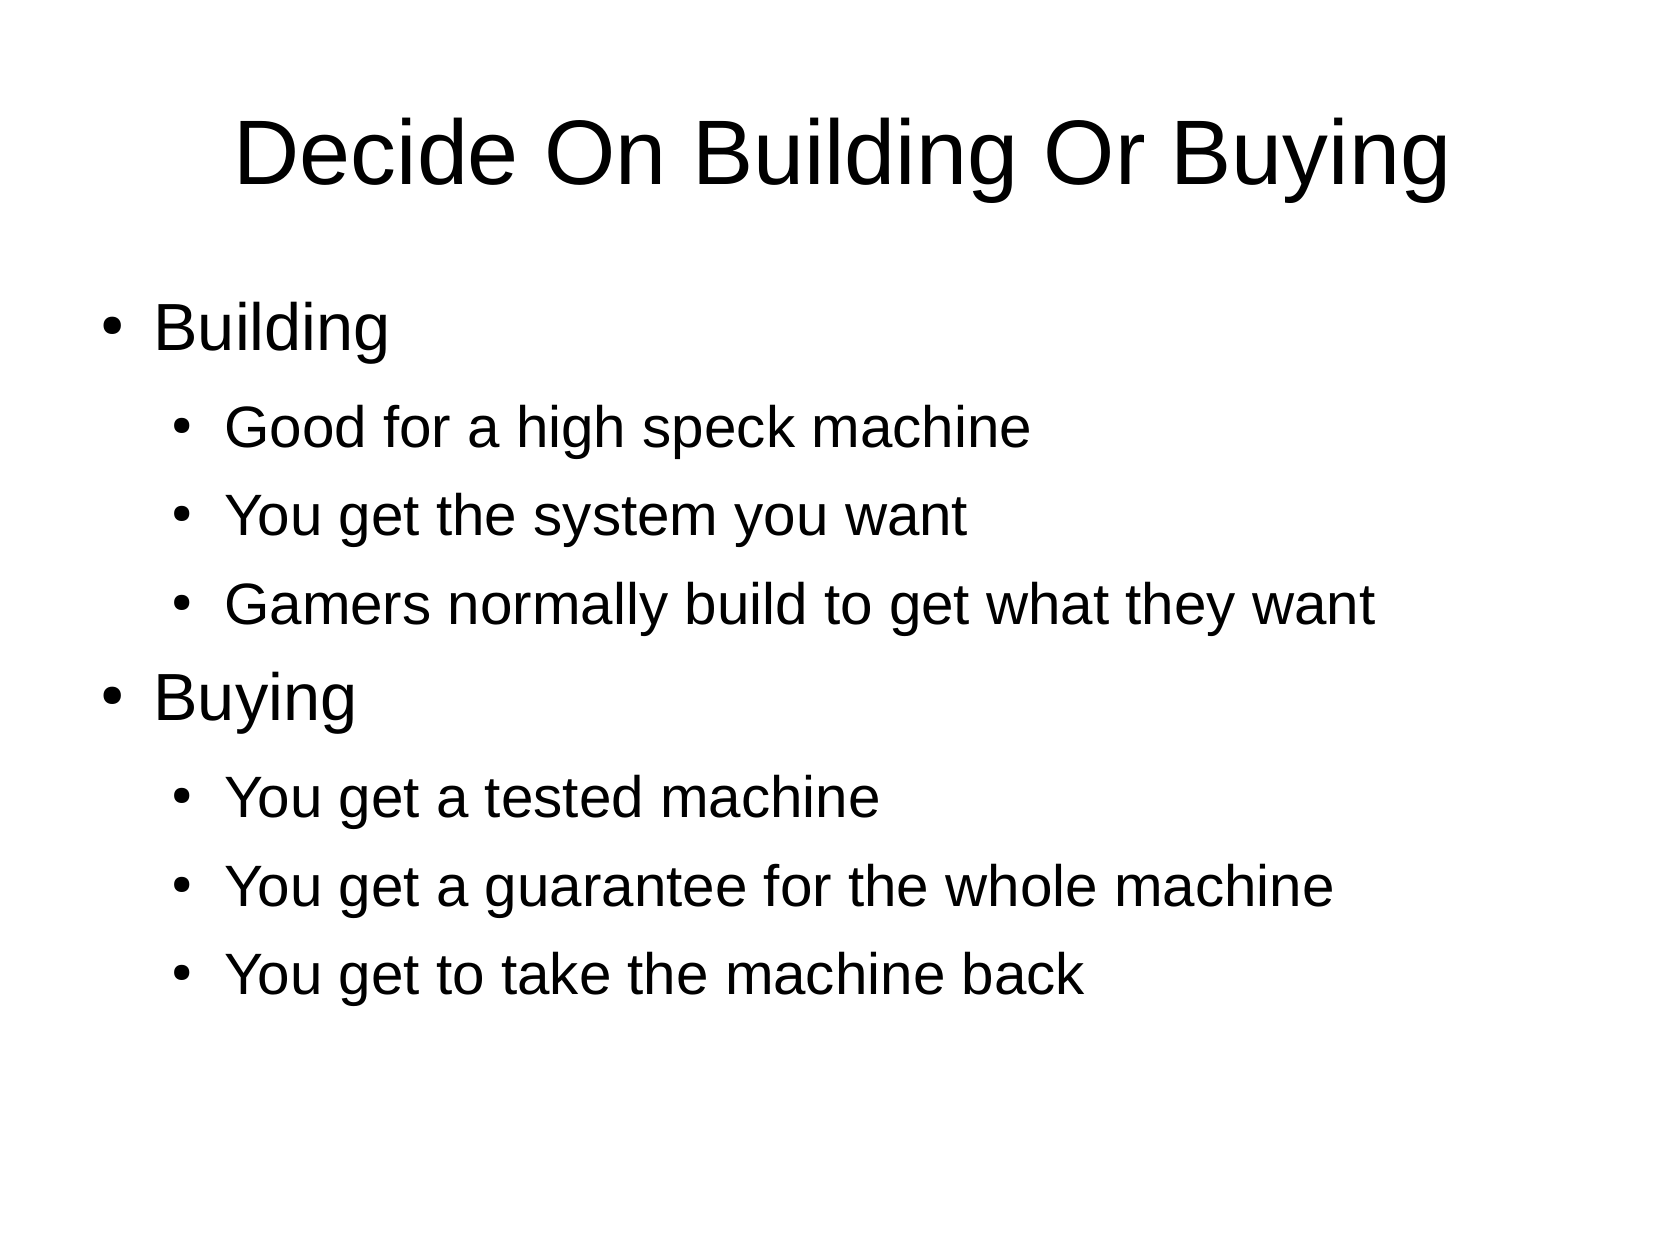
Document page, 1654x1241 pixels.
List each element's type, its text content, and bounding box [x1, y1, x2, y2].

title Decide On Building Or Buying [82, 56, 1571, 250]
list Building Good for a high speck machine You get the system you want Gamers normally build to get what they want Buying You get a tested machine You get a guarantee for the whole machine You get to take the machine back [82, 290, 1571, 1109]
